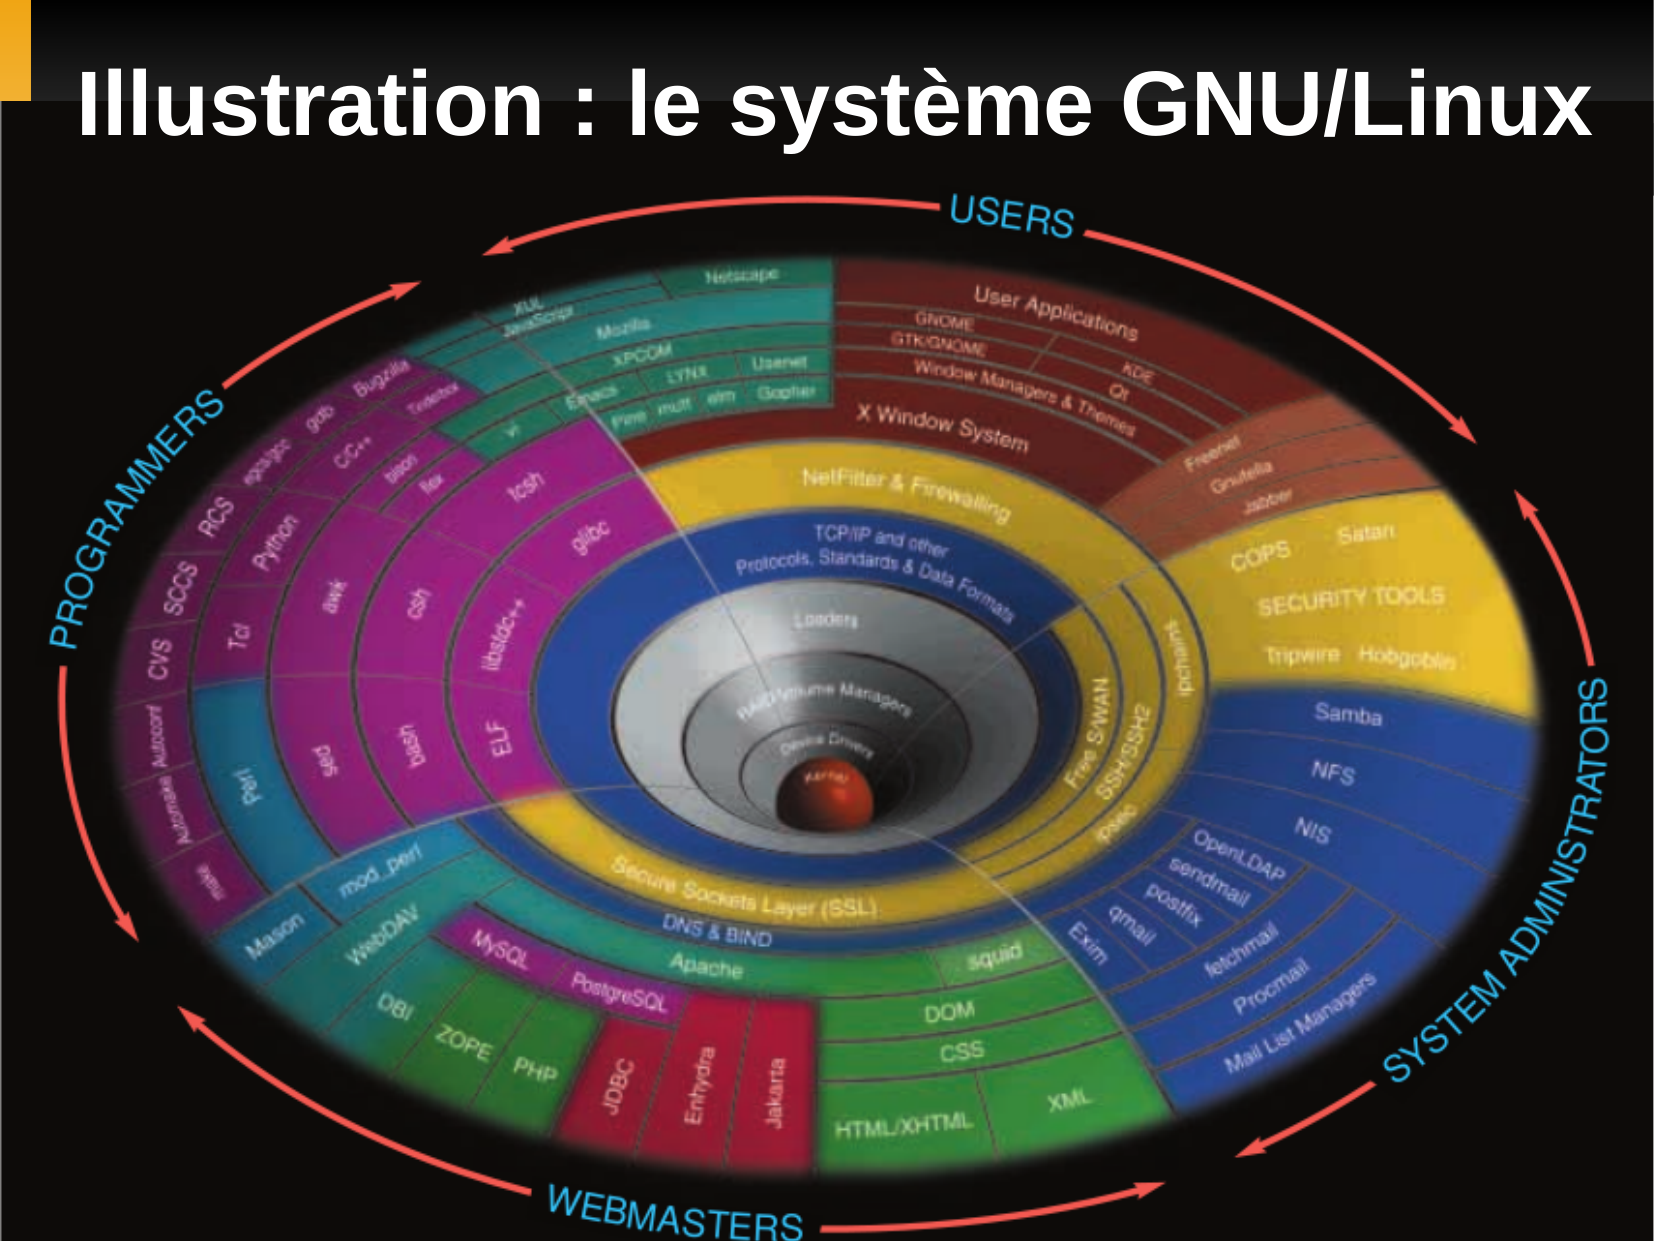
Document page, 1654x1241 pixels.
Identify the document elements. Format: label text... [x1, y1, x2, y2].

picture [0, 0, 1654, 1241]
title Illustration : le système GNU/Linux [76, 0, 1654, 208]
